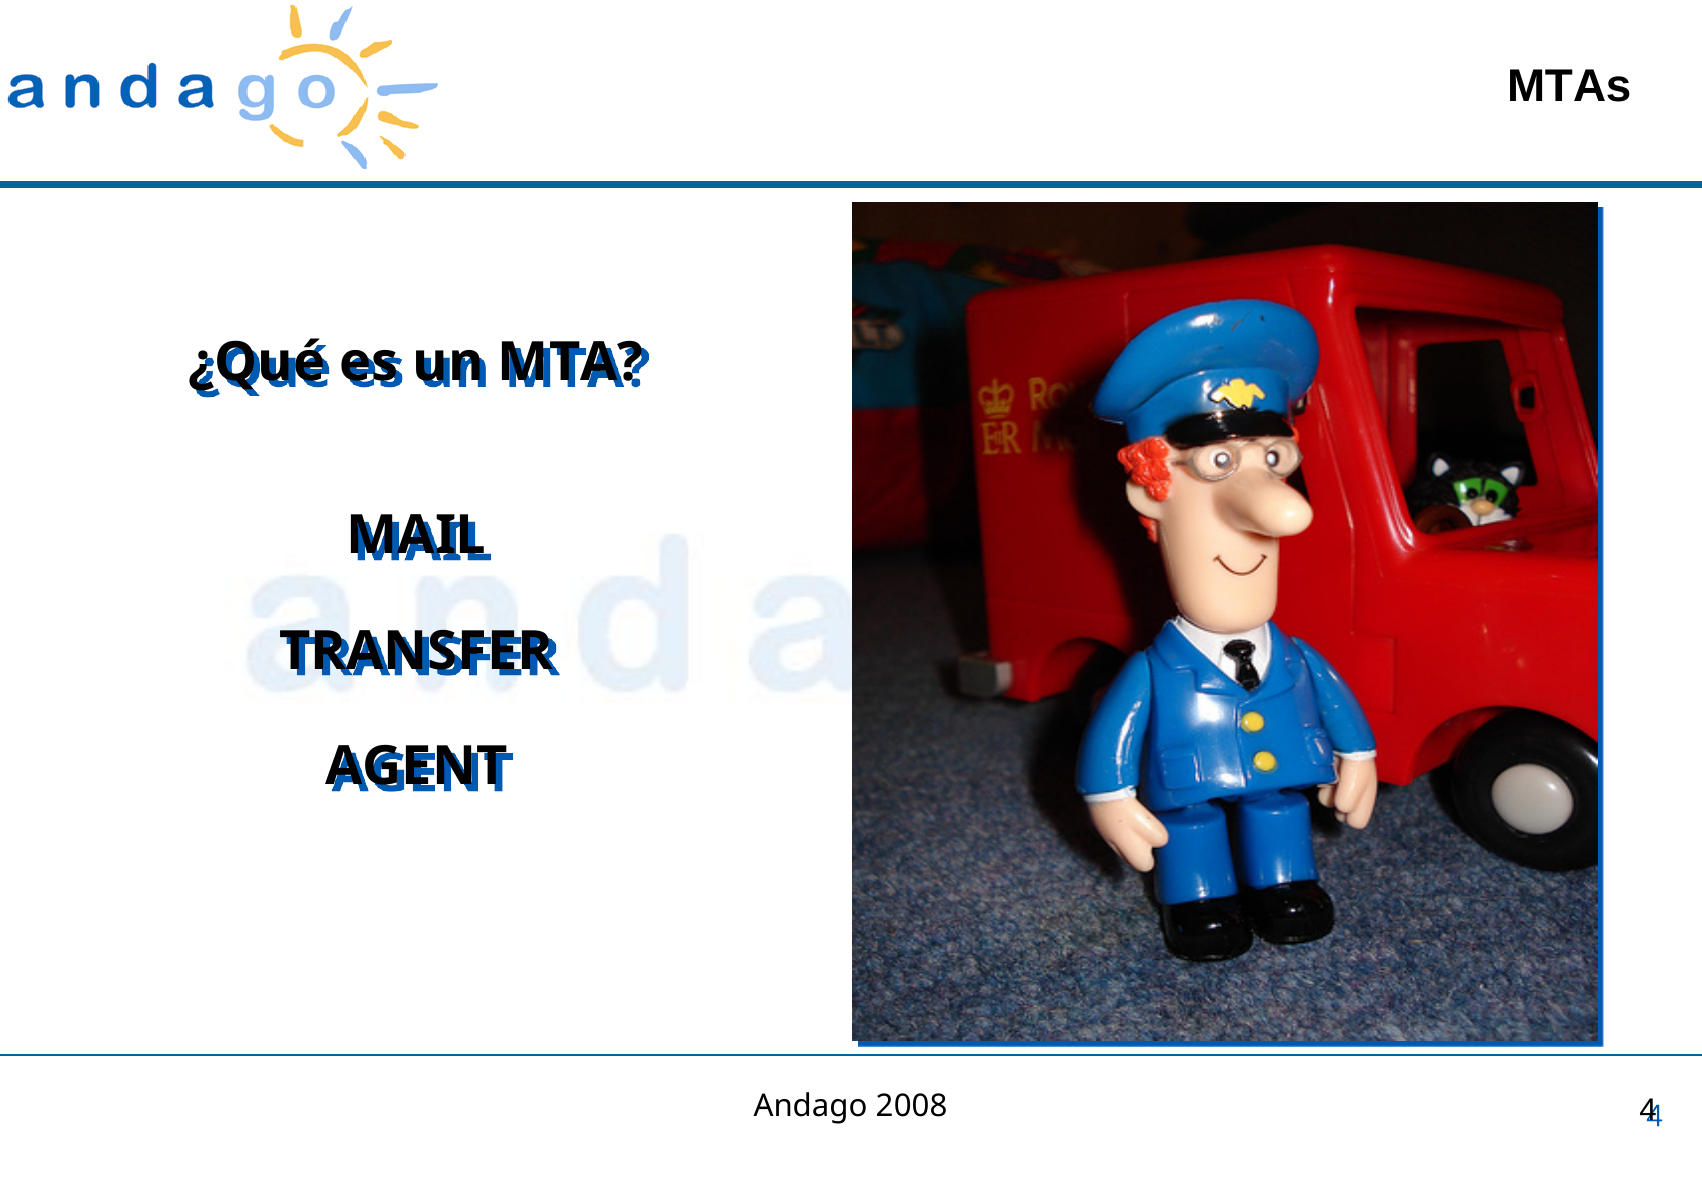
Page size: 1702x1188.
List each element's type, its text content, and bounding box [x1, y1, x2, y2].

title MTAs [255, 0, 1702, 188]
picture [224, 202, 1598, 1041]
text_box ¿Qué es un MTA? MAIL TRANSFER AGENT [172, 345, 725, 825]
picture [0, 0, 255, 175]
